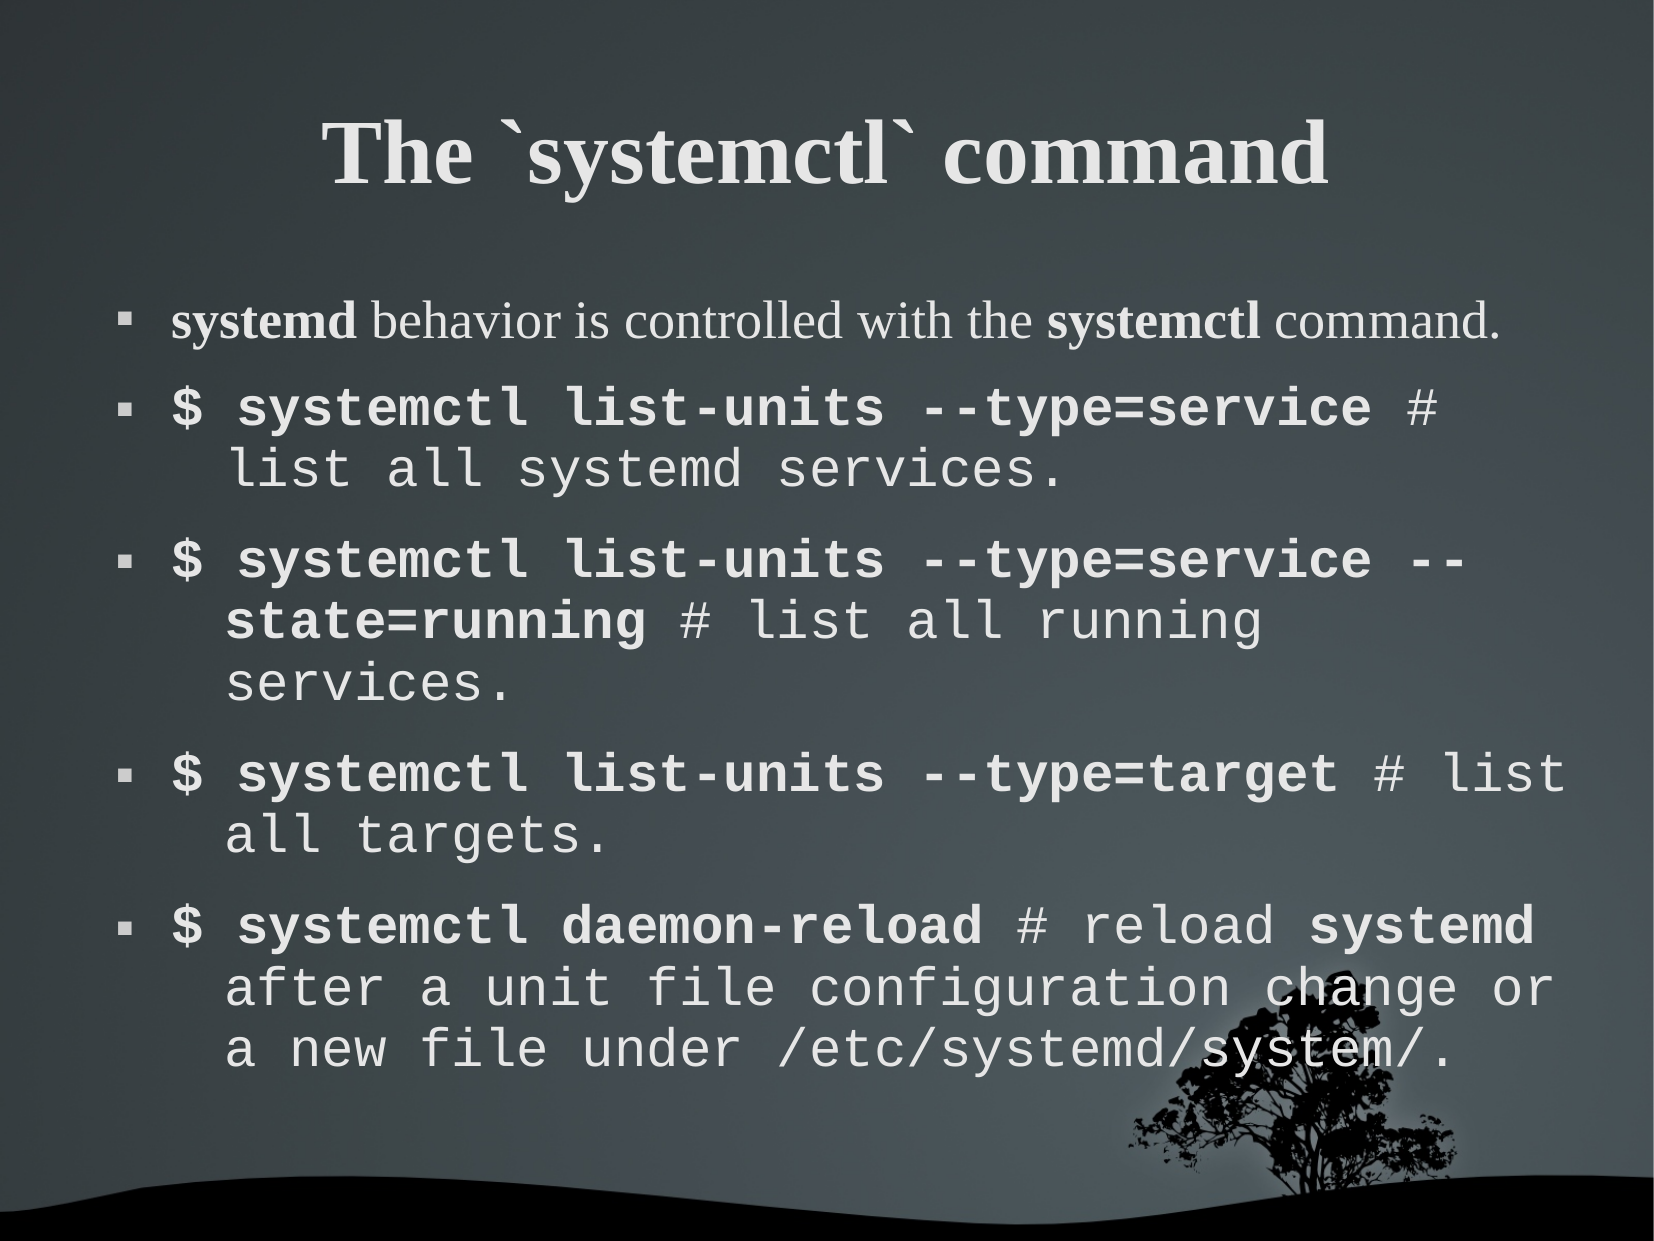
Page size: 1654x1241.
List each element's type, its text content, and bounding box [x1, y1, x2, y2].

picture [0, 0, 1654, 1241]
list systemd behavior is controlled with the systemctl command. $ systemctl list-units --type=service # list all systemd services. $ systemctl list-units --type=service --state=running # list all running services. $ systemctl list-units --type=target # list all targets. $ systemctl daemon-reload # reload systemd after a unit file configuration change or a new file under /etc/systemd/system/. [82, 290, 1571, 1109]
title The `systemctl` command [82, 49, 1571, 257]
